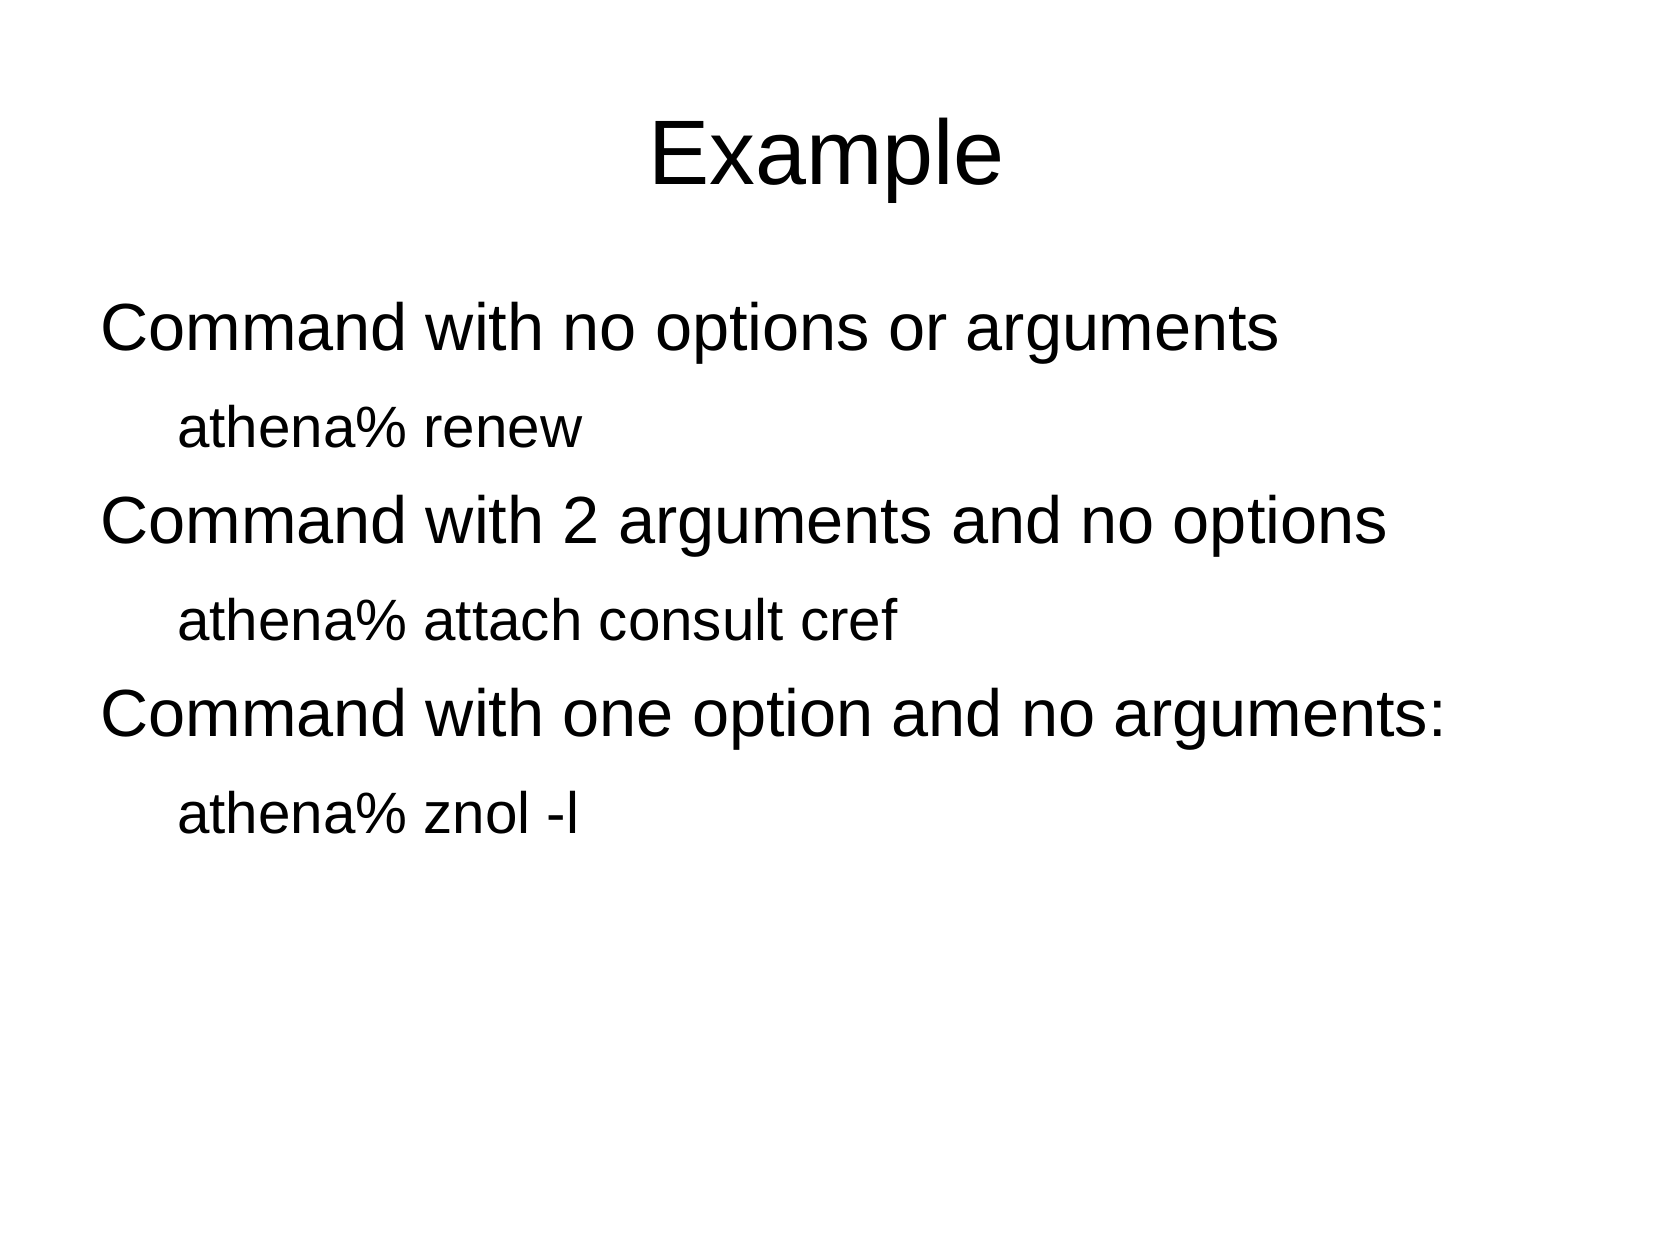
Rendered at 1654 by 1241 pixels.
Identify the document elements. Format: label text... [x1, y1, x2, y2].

title Example [82, 49, 1571, 257]
list Command with no options or arguments athena% renew Command with 2 arguments and no options athena% attach consult cref Command with one option and no arguments: athena% znol -l [82, 290, 1571, 1109]
